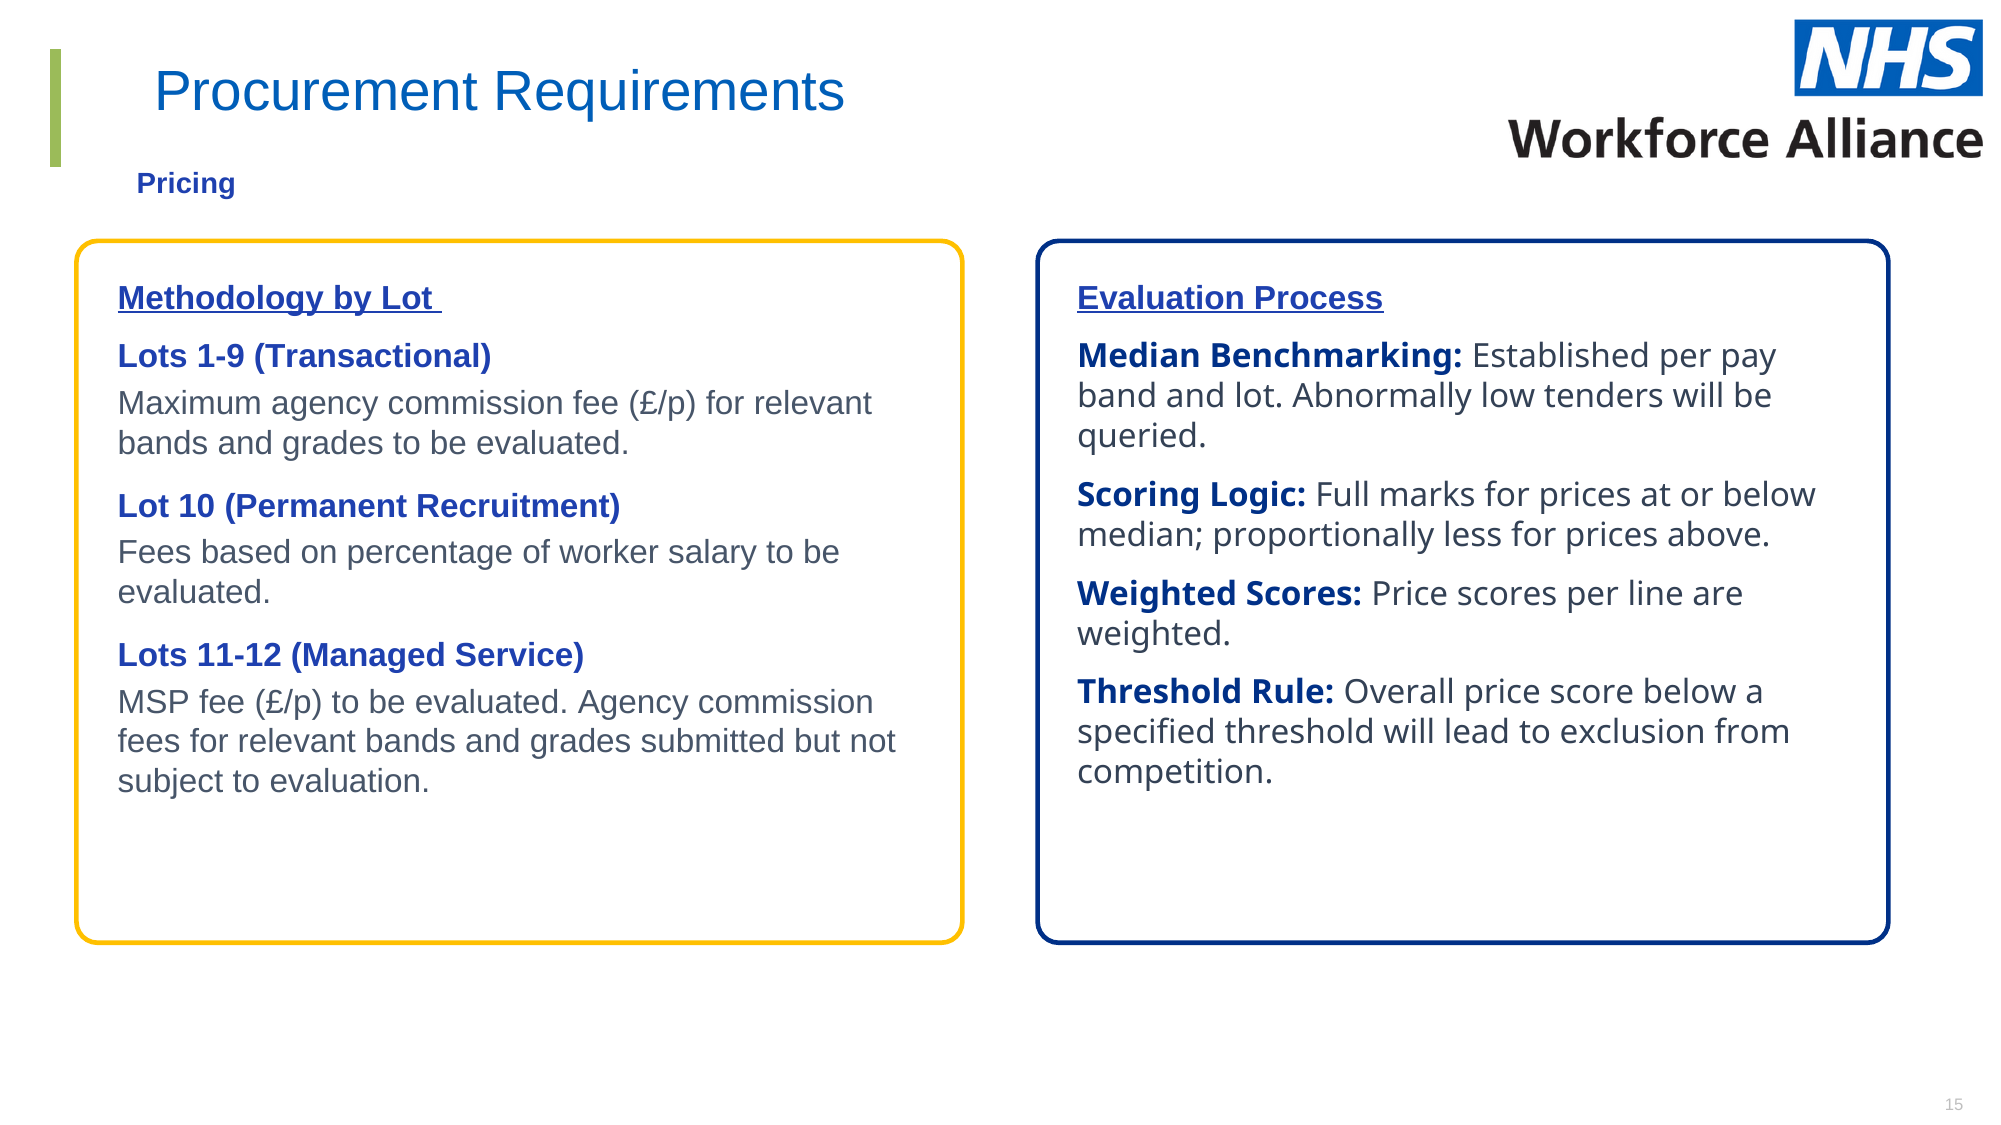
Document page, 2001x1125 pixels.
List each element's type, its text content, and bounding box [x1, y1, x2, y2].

text_box [76, 240, 963, 943]
text_box Methodology by Lot Lots 1-9 (Transactional) Maximum agency commission fee (£/p) for relevant bands and grades to be evaluated. Lot 10 (Permanent Recruitment) Fees based on percentage of worker salary to be evaluated. Lots 11-12 (Managed Service) MSP fee (£/p) to be evaluated. Agency commission fees for relevant bands and grades submitted but not subject to evaluation. [117, 275, 922, 908]
list Procurement Requirements [77, 48, 1950, 128]
text_box Pricing [121, 157, 1257, 208]
text_box [1507, 18, 1984, 158]
text_box Evaluation Process Median Benchmarking: Established per pay band and lot. Abnormally low tenders will be queried. Scoring Logic: Full marks for prices at or below median; proportionally less for prices above. Weighted Scores: Price scores per line are weighted. Threshold Rule: Overall price score below a specified threshold will lead to exclusion from competition. [1077, 275, 1849, 908]
text_box [1037, 240, 1889, 943]
